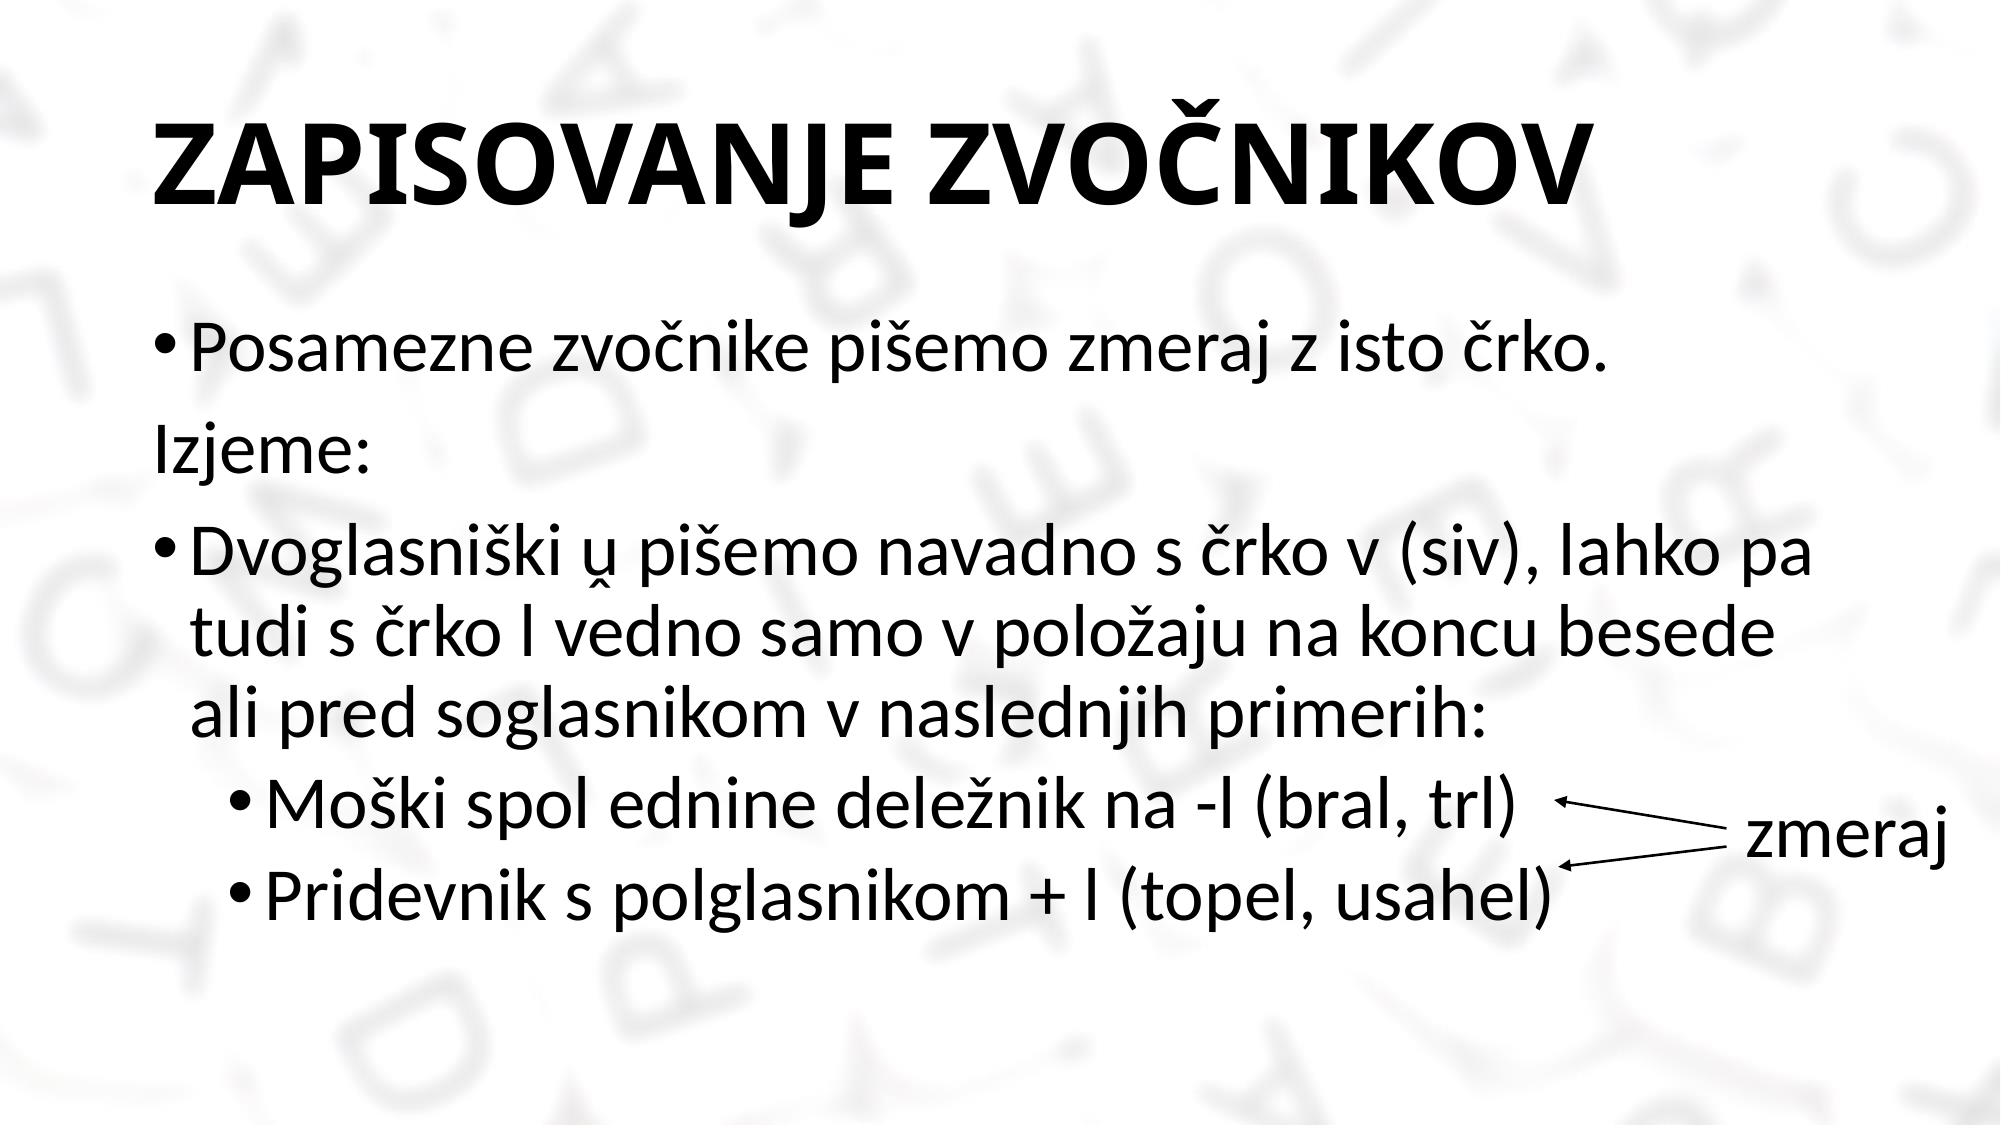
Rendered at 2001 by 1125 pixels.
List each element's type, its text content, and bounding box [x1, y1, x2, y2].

text_box zmeraj [1730, 775, 2000, 881]
list Posamezne zvočnike pišemo zmeraj z isto črko. Izjeme: Dvoglasniški ṷ pišemo navadno s črko v (siv), lahko pa tudi s črko l vedno samo v položaju na koncu besede ali pred soglasnikom v naslednjih primerih: Moški spol ednine deležnik na -l (bral, trl) Pridevnik s polglasnikom + l (topel, usahel) [137, 299, 1863, 1014]
title ZAPISOVANJE ZVOČNIKOV [137, 59, 1863, 278]
picture [0, 0, 2001, 1125]
